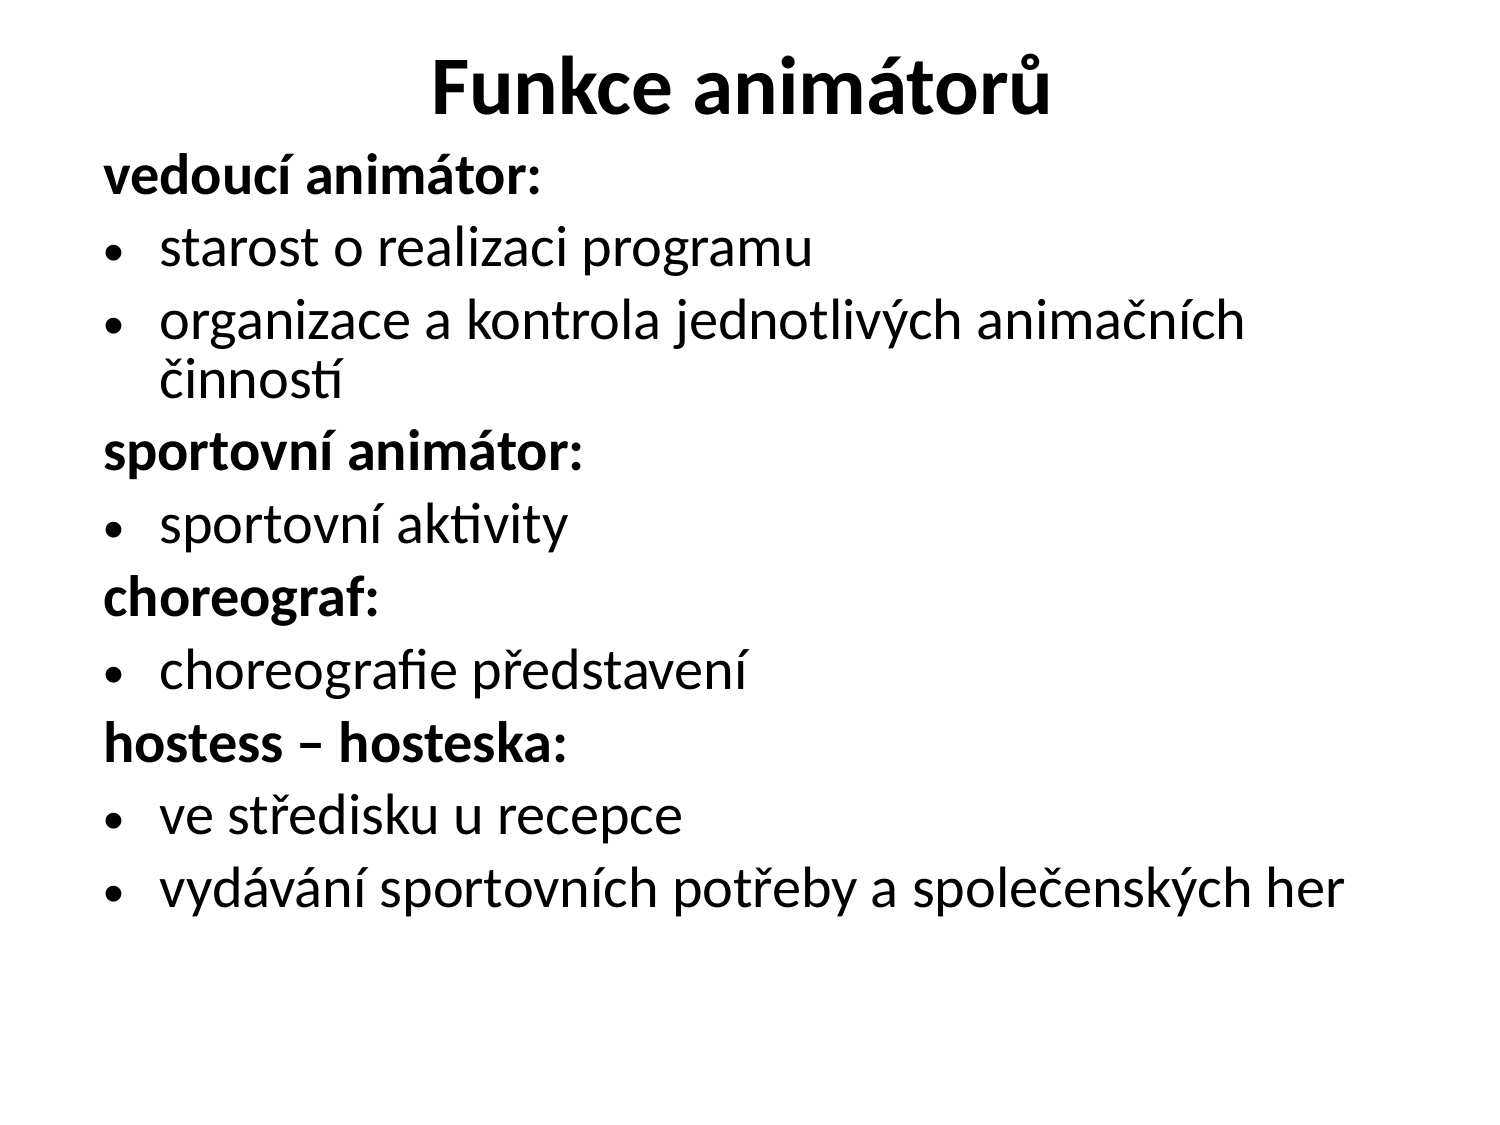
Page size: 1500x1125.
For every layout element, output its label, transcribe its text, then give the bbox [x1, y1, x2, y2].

title Funkce animátorů [67, 0, 1418, 188]
list vedoucí animátor: starost o realizaci programu organizace a kontrola jednotlivých animačních činností sportovní animátor: sportovní aktivity choreograf: choreografie představení hostess – hosteska: ve středisku u recepce vydávání sportovních potřeby a společenských her [88, 142, 1439, 1125]
